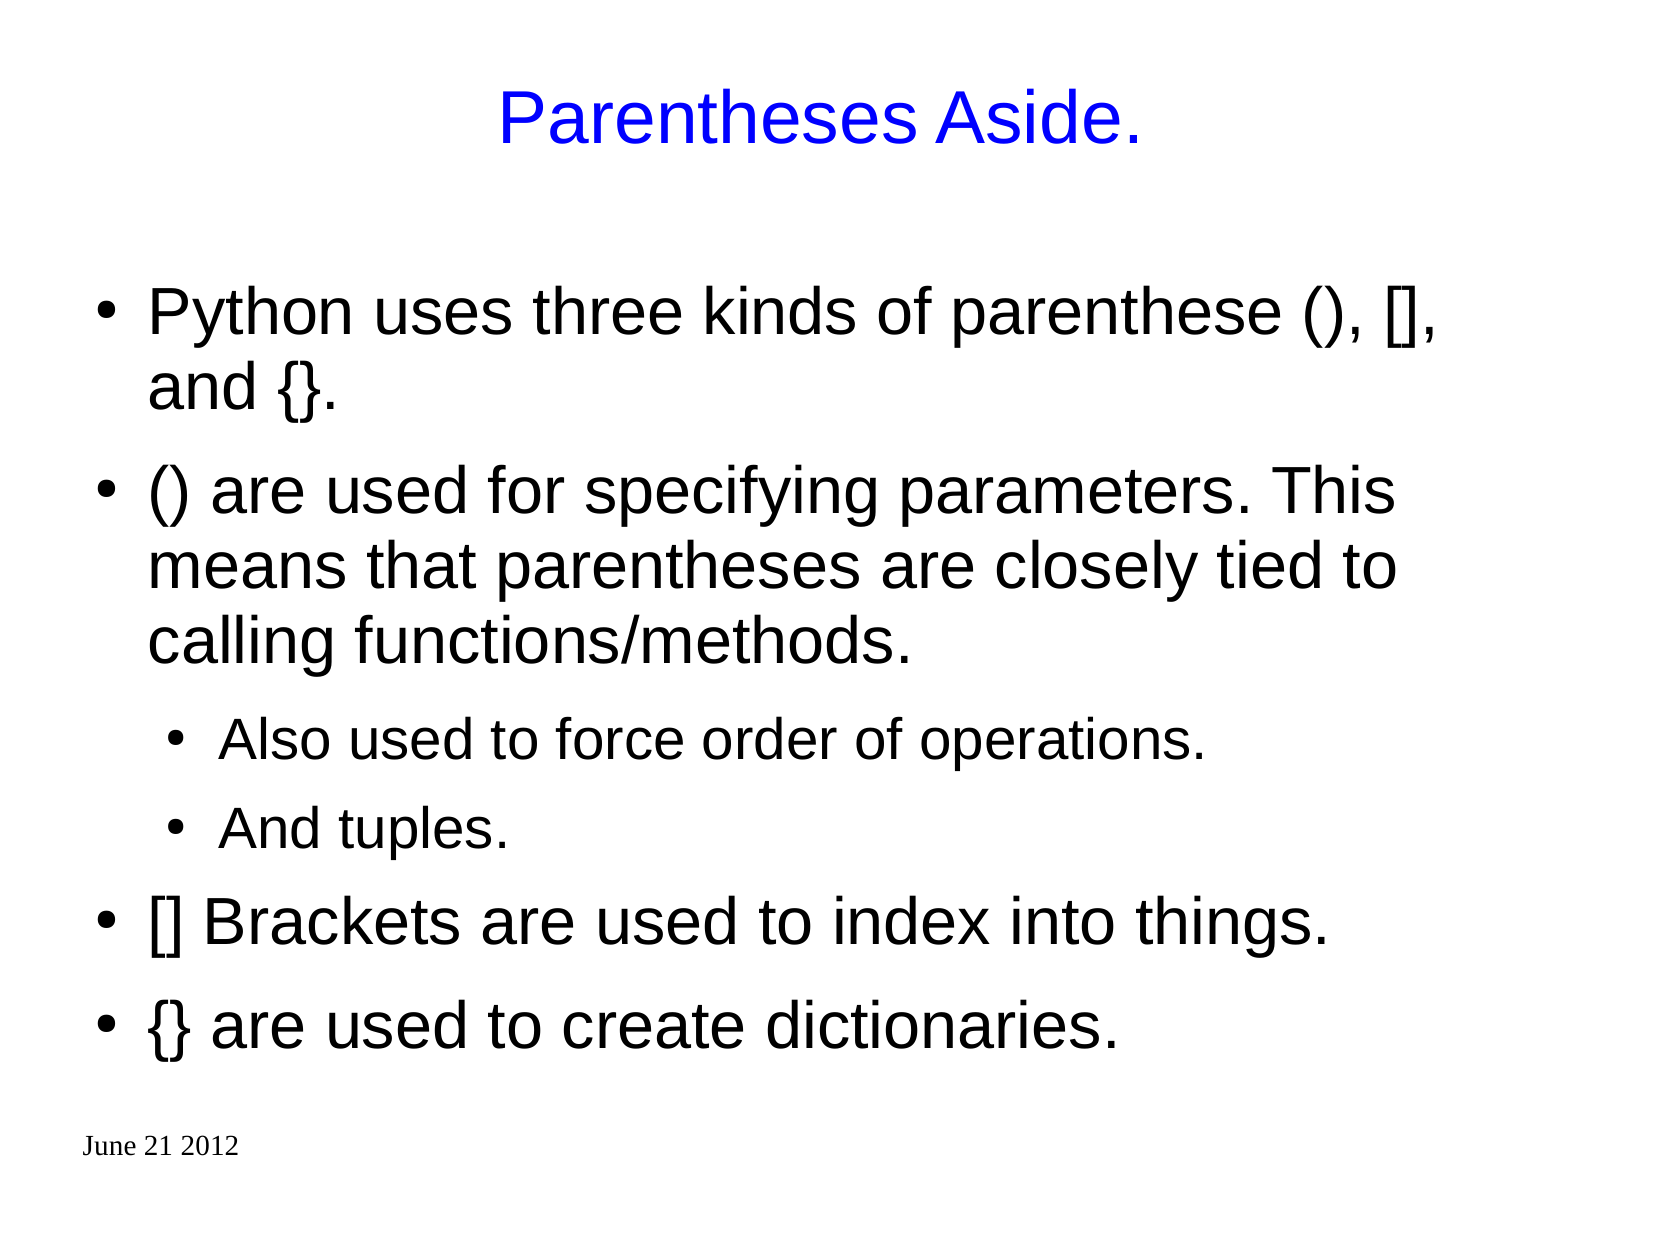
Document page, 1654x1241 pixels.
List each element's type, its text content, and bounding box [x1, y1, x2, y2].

list Python uses three kinds of parenthese (), [], and {}. () are used for specifying parameters. This means that parentheses are closely tied to calling functions/methods. Also used to force order of operations. And tuples. [] Brackets are used to index into things. {} are used to create dictionaries. [76, 274, 1565, 1093]
title Parentheses Aside. [76, 58, 1565, 178]
